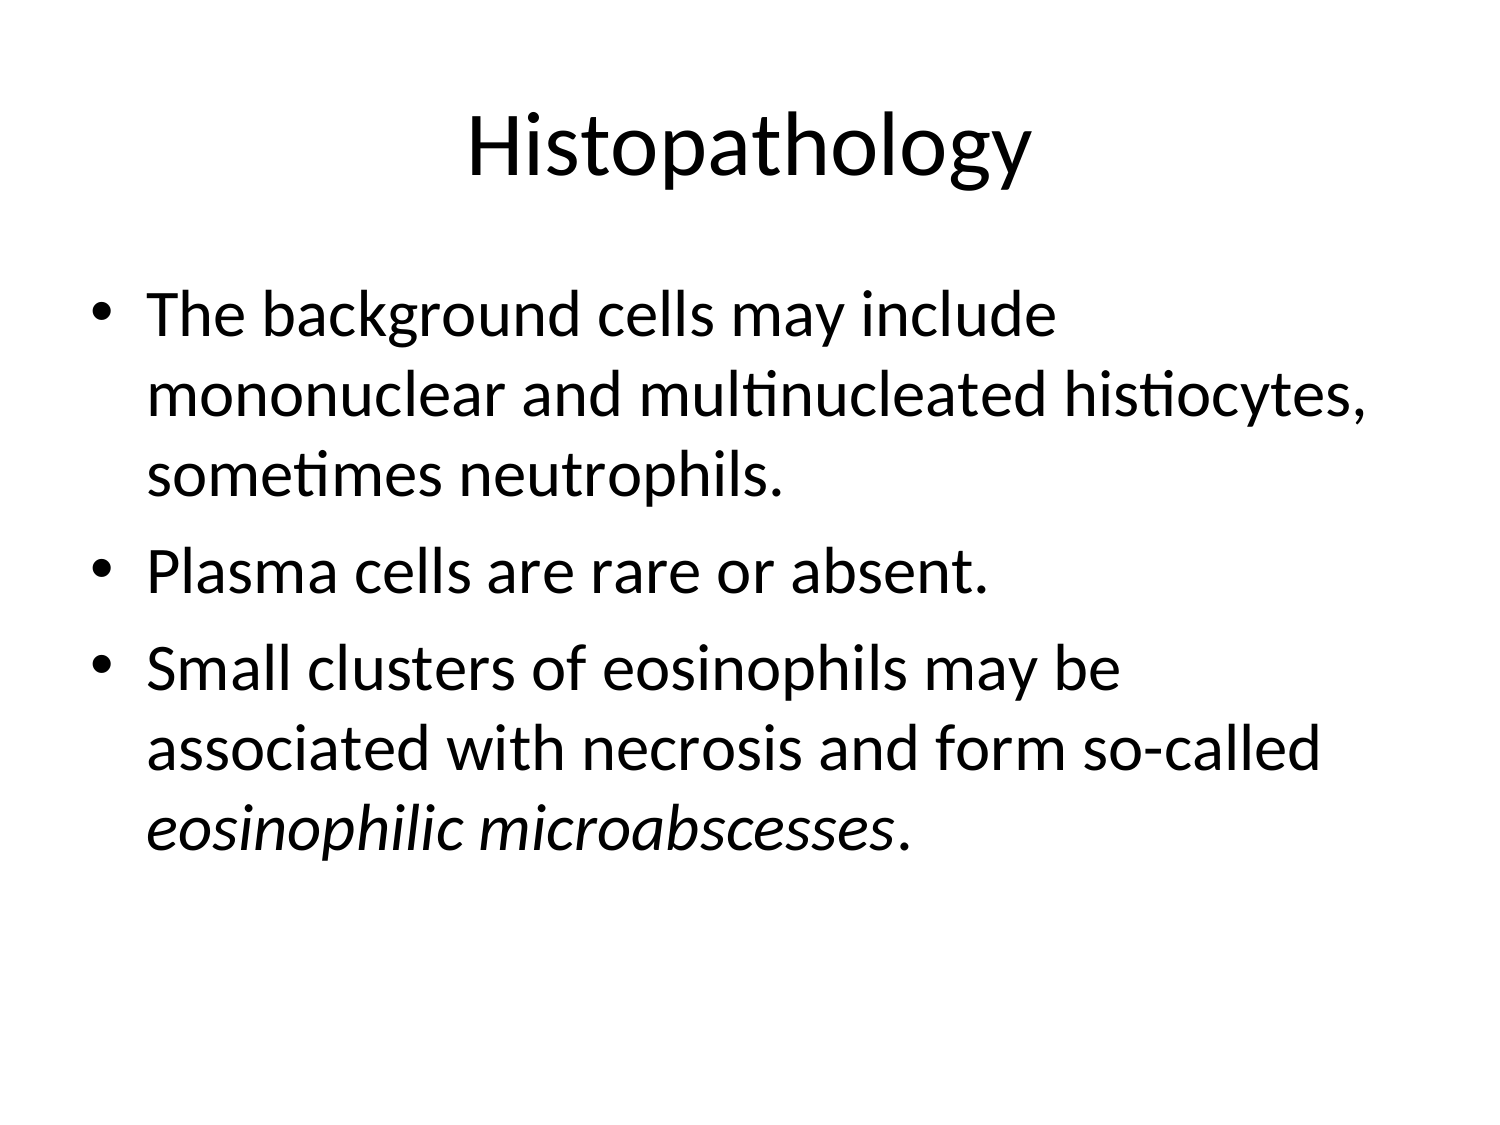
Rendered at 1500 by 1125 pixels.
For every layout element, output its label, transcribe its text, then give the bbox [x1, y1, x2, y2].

list The background cells may include mononuclear and multinucleated histiocytes, sometimes neutrophils. Plasma cells are rare or absent. Small clusters of eosinophils may be associated with necrosis and form so-called eosinophilic microabscesses. [75, 262, 1426, 1005]
title Histopathology [75, 45, 1426, 233]
